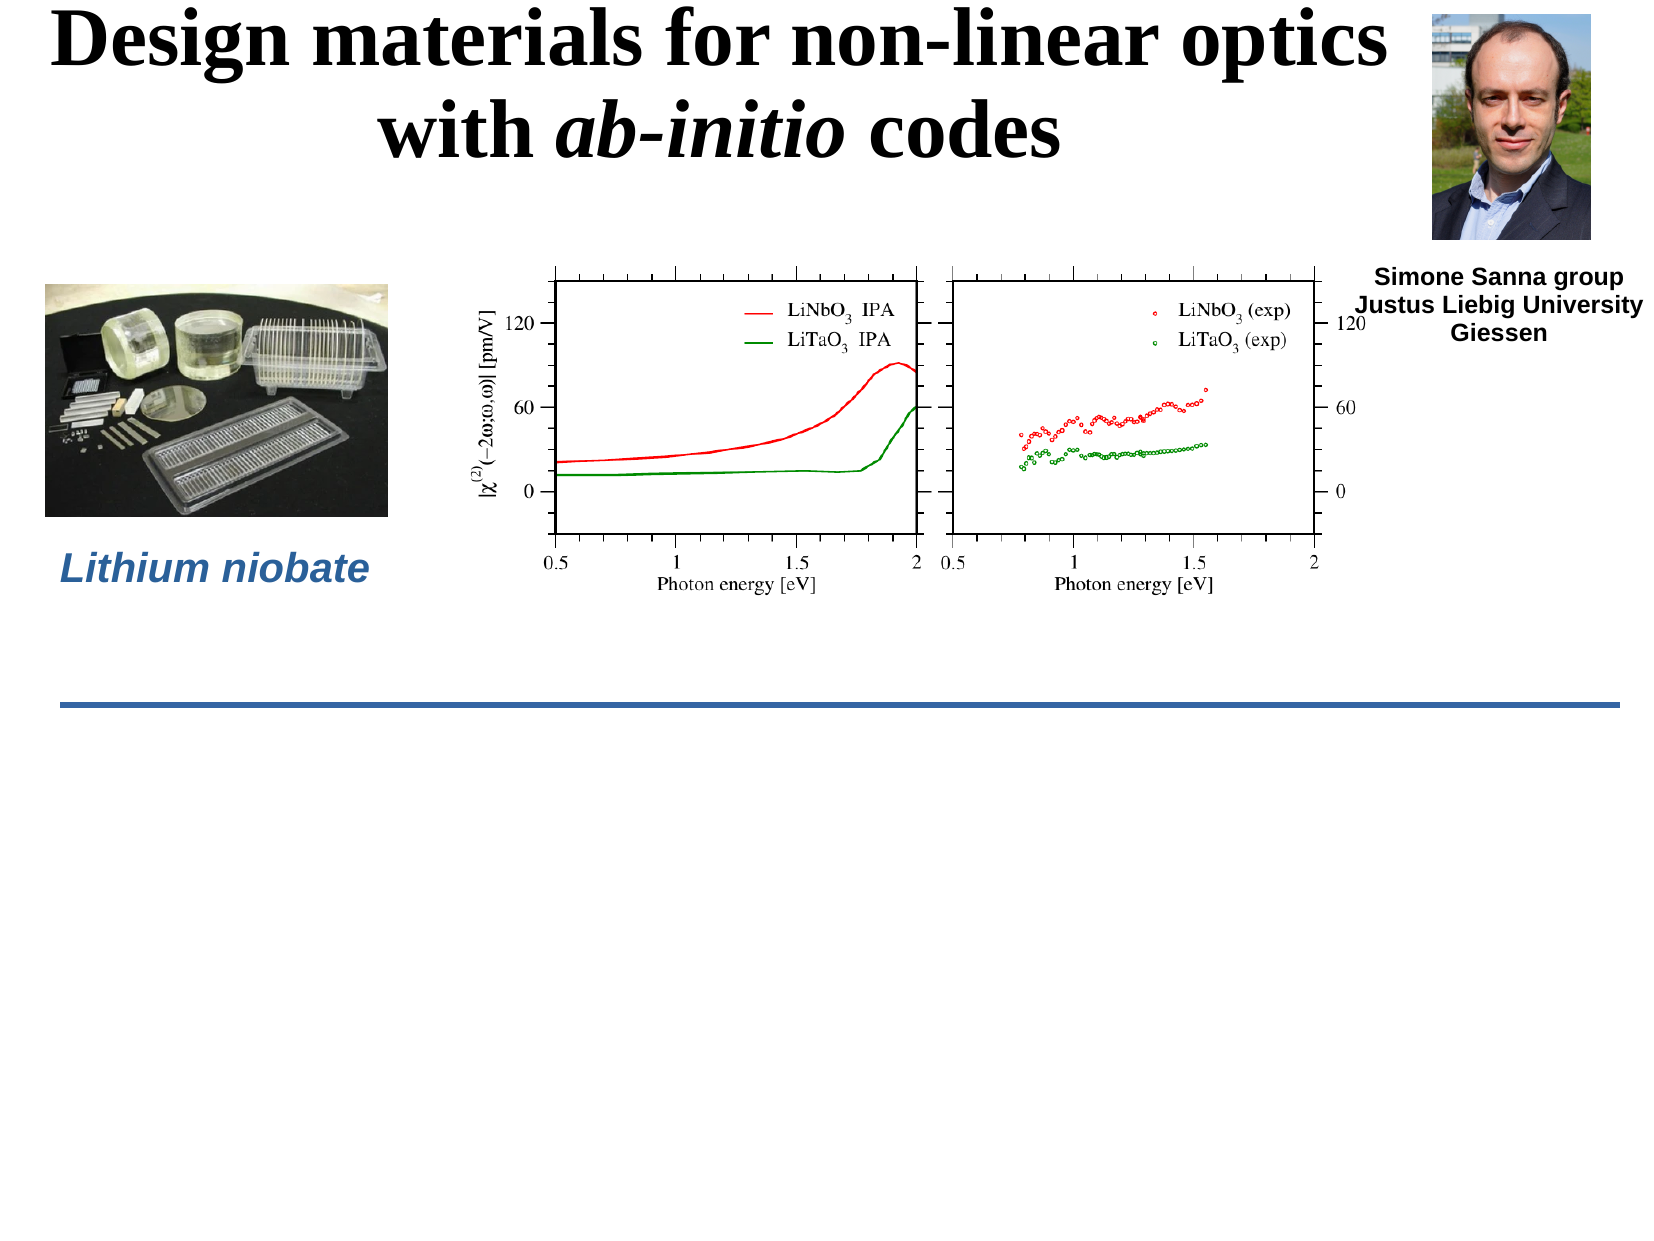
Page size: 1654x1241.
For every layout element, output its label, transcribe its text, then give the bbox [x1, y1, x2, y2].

title Design materials for non-linear optics with ab-initio codes [15, 0, 1426, 181]
picture [450, 239, 1381, 617]
picture [45, 284, 388, 519]
text_box Simone Sanna group Justus Liebig University Giessen [1290, 255, 1654, 354]
text_box Lithium niobate [45, 537, 391, 601]
picture [1432, 14, 1591, 241]
